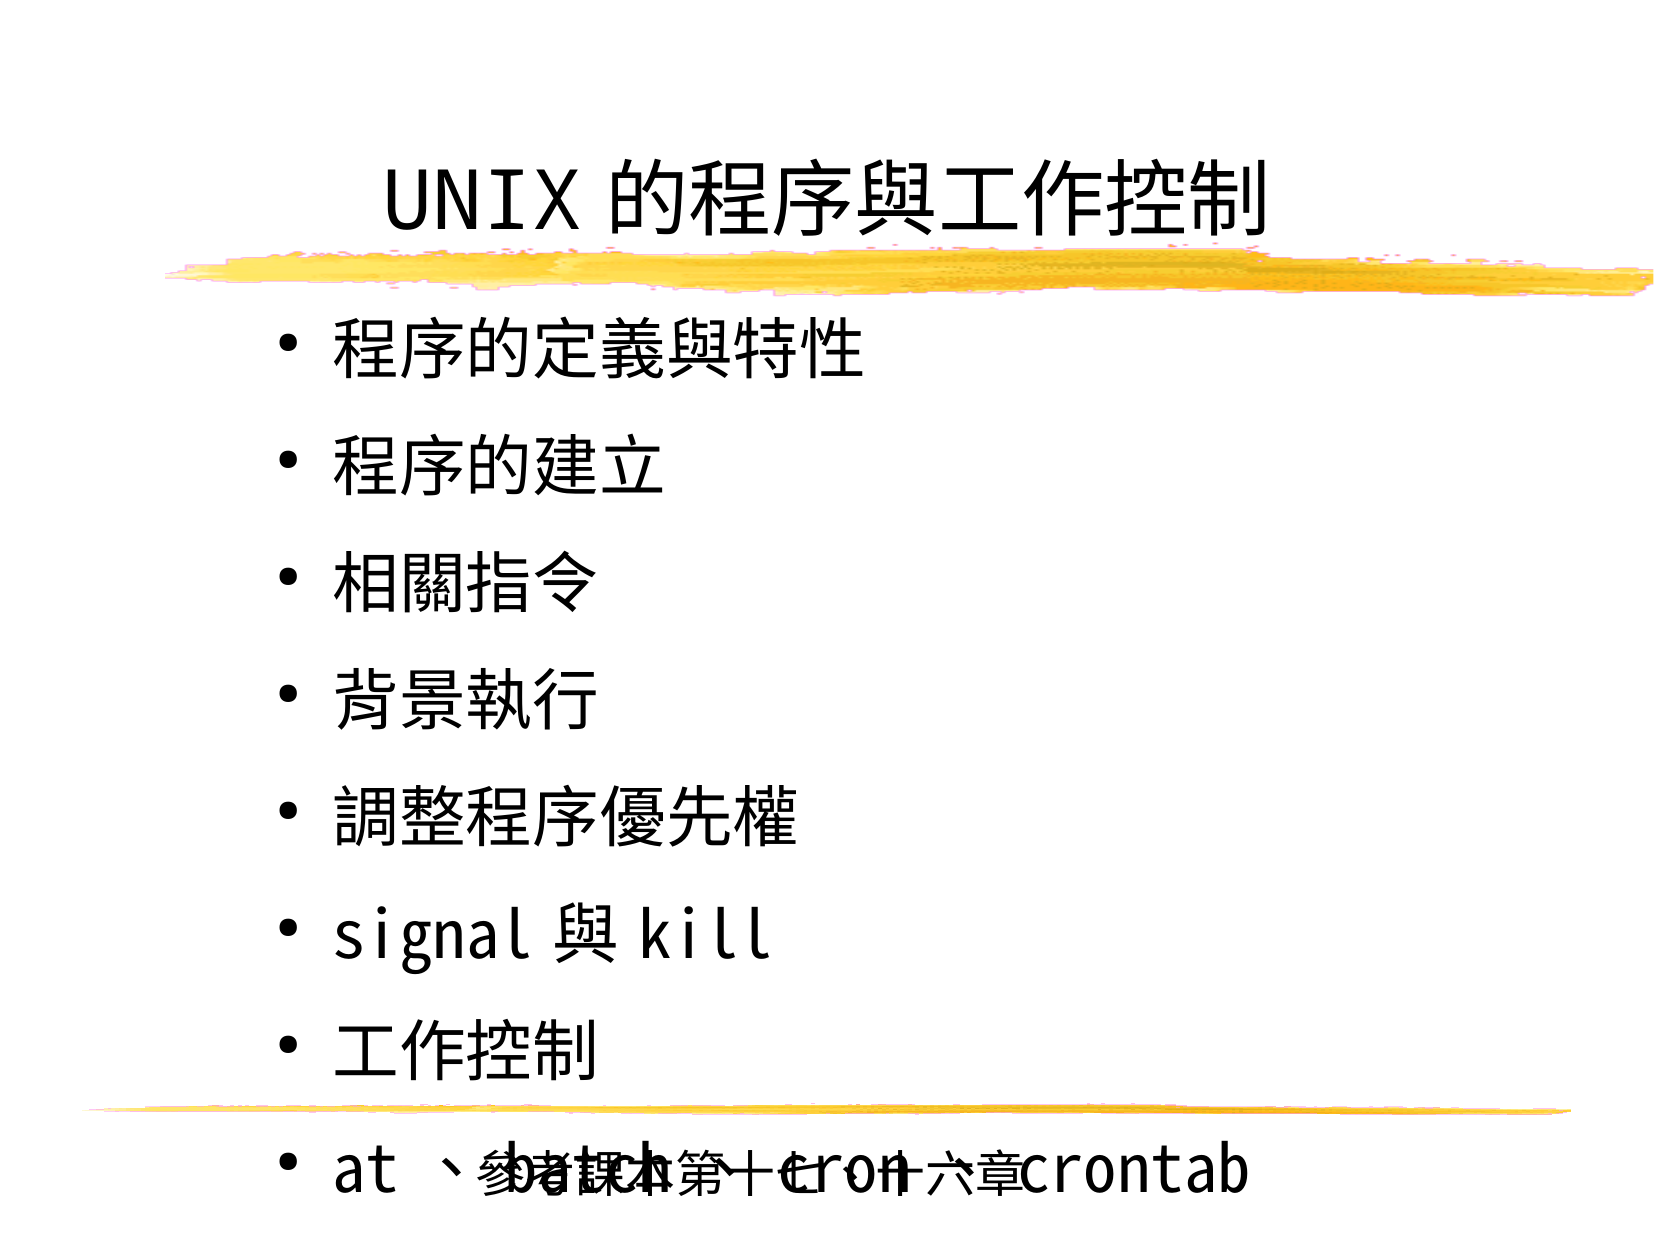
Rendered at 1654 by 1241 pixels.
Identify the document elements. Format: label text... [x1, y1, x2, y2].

picture [165, 237, 1654, 308]
title UNIX的程序與工作控制 [124, 55, 1530, 262]
text_box 參考課本第十七、十六章 [475, 1129, 1363, 1193]
list 程序的定義與特性 程序的建立 相關指令 背景執行 調整程序優先權 signal與kill 工作控制 at、batch、cron、crontab [261, 282, 1489, 1223]
picture [82, 1102, 261, 1117]
picture [1489, 1102, 1571, 1117]
